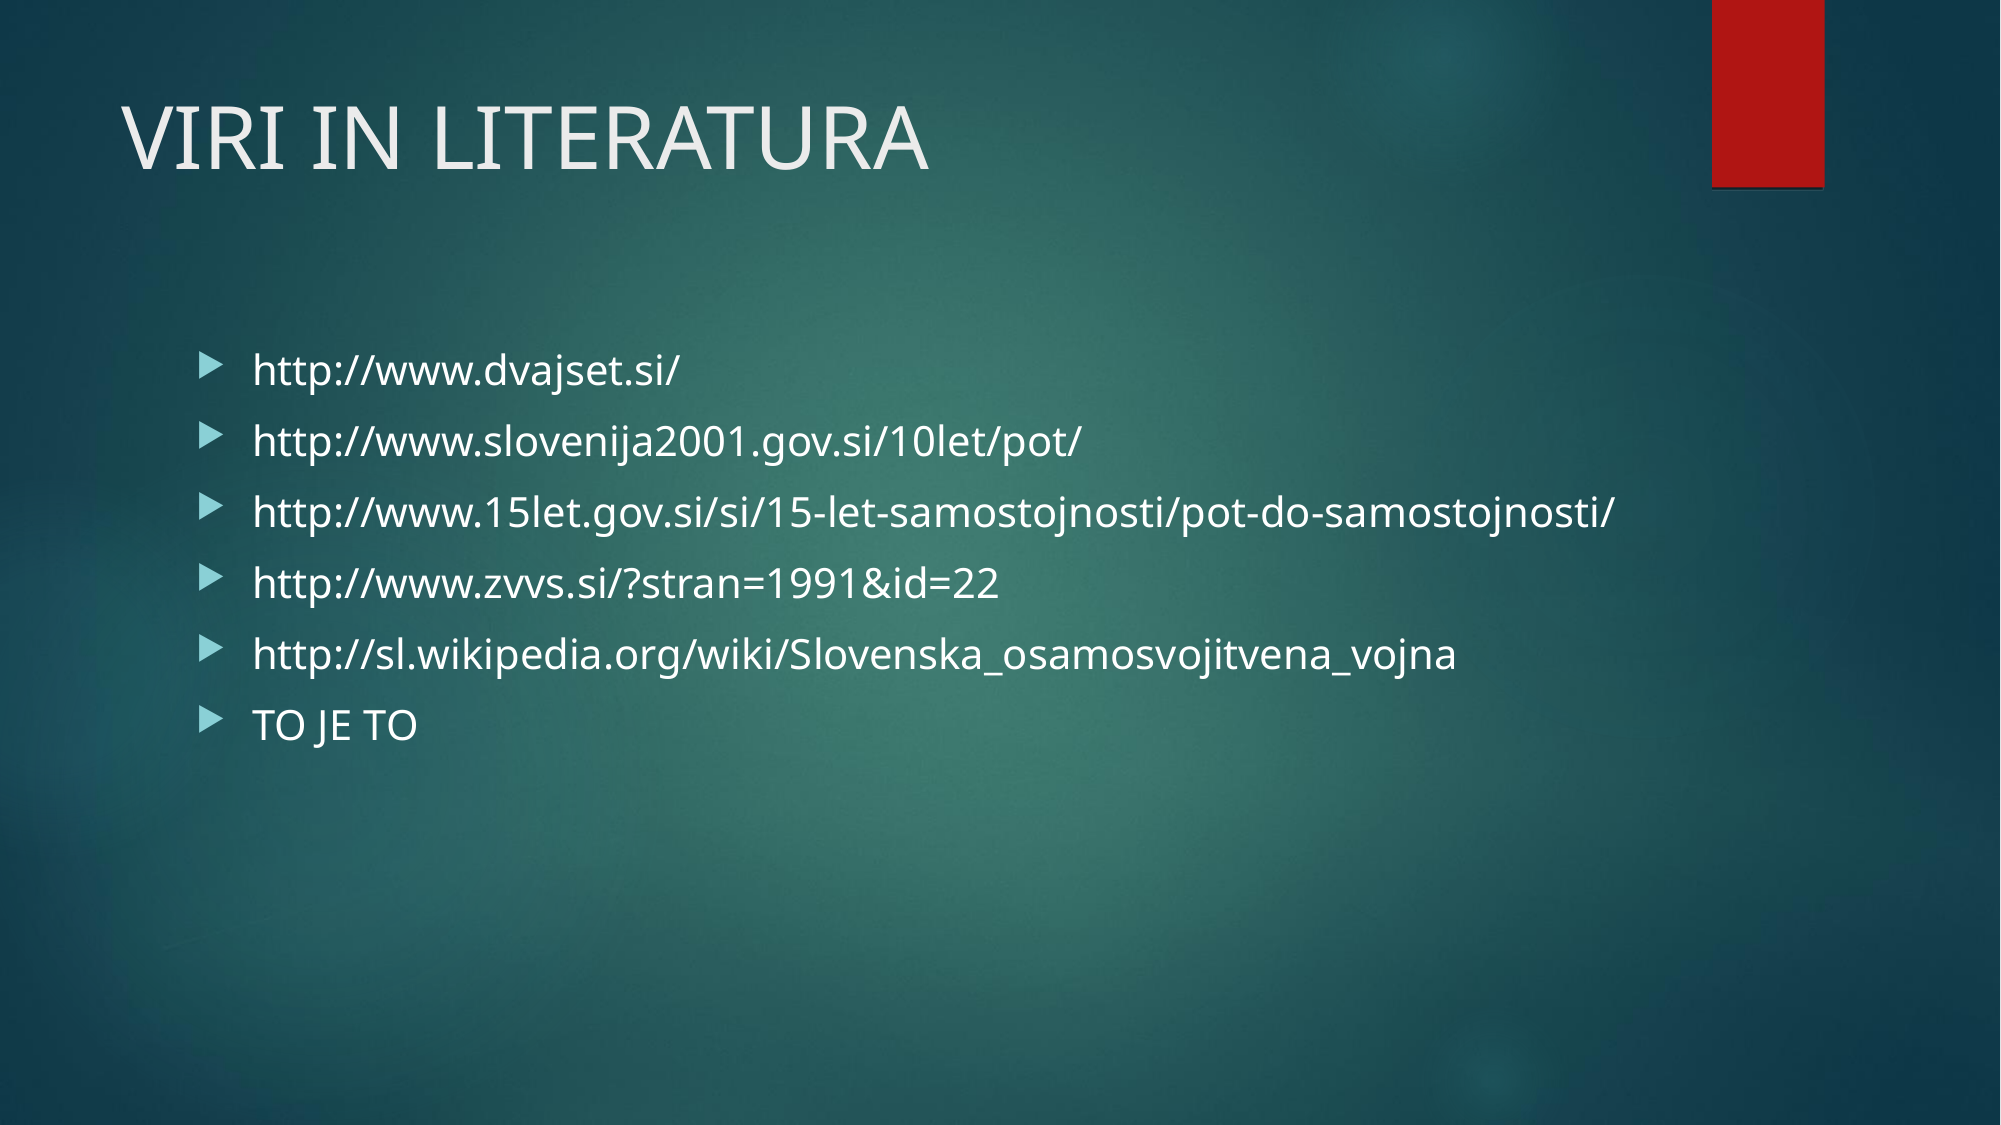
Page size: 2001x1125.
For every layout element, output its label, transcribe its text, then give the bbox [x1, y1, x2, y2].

picture [0, 0, 2001, 1125]
list http://www.dvajset.si/ http://www.slovenija2001.gov.si/10let/pot/ http://www.15let.gov.si/si/15-let-samostojnosti/pot-do-samostojnosti/ http://www.zvvs.si/?stran=1991&id=22 http://sl.wikipedia.org/wiki/Slovenska_osamosvojitvena_vojna TO JE TO [181, 336, 1649, 1025]
title VIRI IN LITERATURA [106, 74, 1649, 304]
